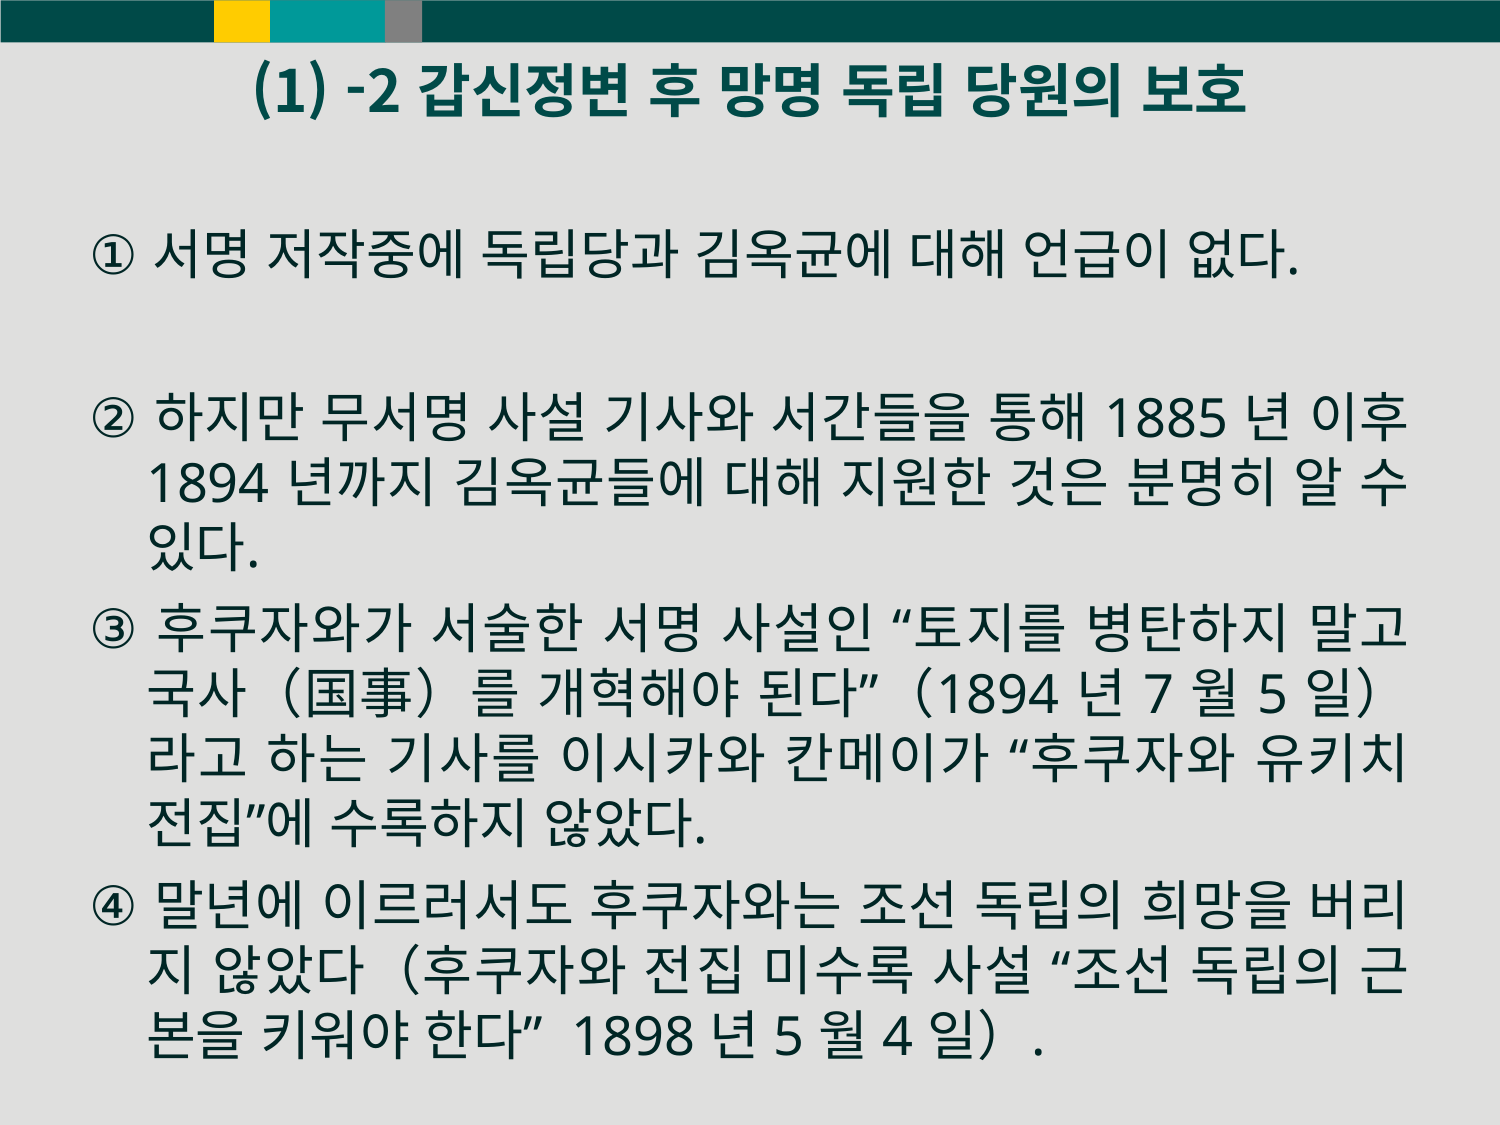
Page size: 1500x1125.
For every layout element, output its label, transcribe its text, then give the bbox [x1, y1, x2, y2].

title (1) -2 갑신정변 후 망명 독립 당원의 보호 [75, 47, 1425, 202]
list ① 서명 저작중에 독립당과 김옥균에 대해 언급이 없다. ② 하지만 무서명 사설 기사와 서간들을 통해 1885 년 이후 1894 년까지 김옥균들에 대해 지원한 것은 분명히 알 수 있다. ③ 후쿠자와가 서술한 서명 사설인 “토지를 병탄하지 말고 국사（国事）를 개혁해야 된다”（1894 년 7 월 5 일）라고 하는 기사를 이시카와 칸메이가 “후쿠자와 유키치 전집”에 수록하지 않았다. ④ 말년에 이르러서도 후쿠자와는 조선 독립의 희망을 버리지 않았다（후쿠자와 전집 미수록 사설 “조선 독립의 근본을 키워야 한다” 1898 년 5 월 4 일）. [75, 212, 1425, 1106]
